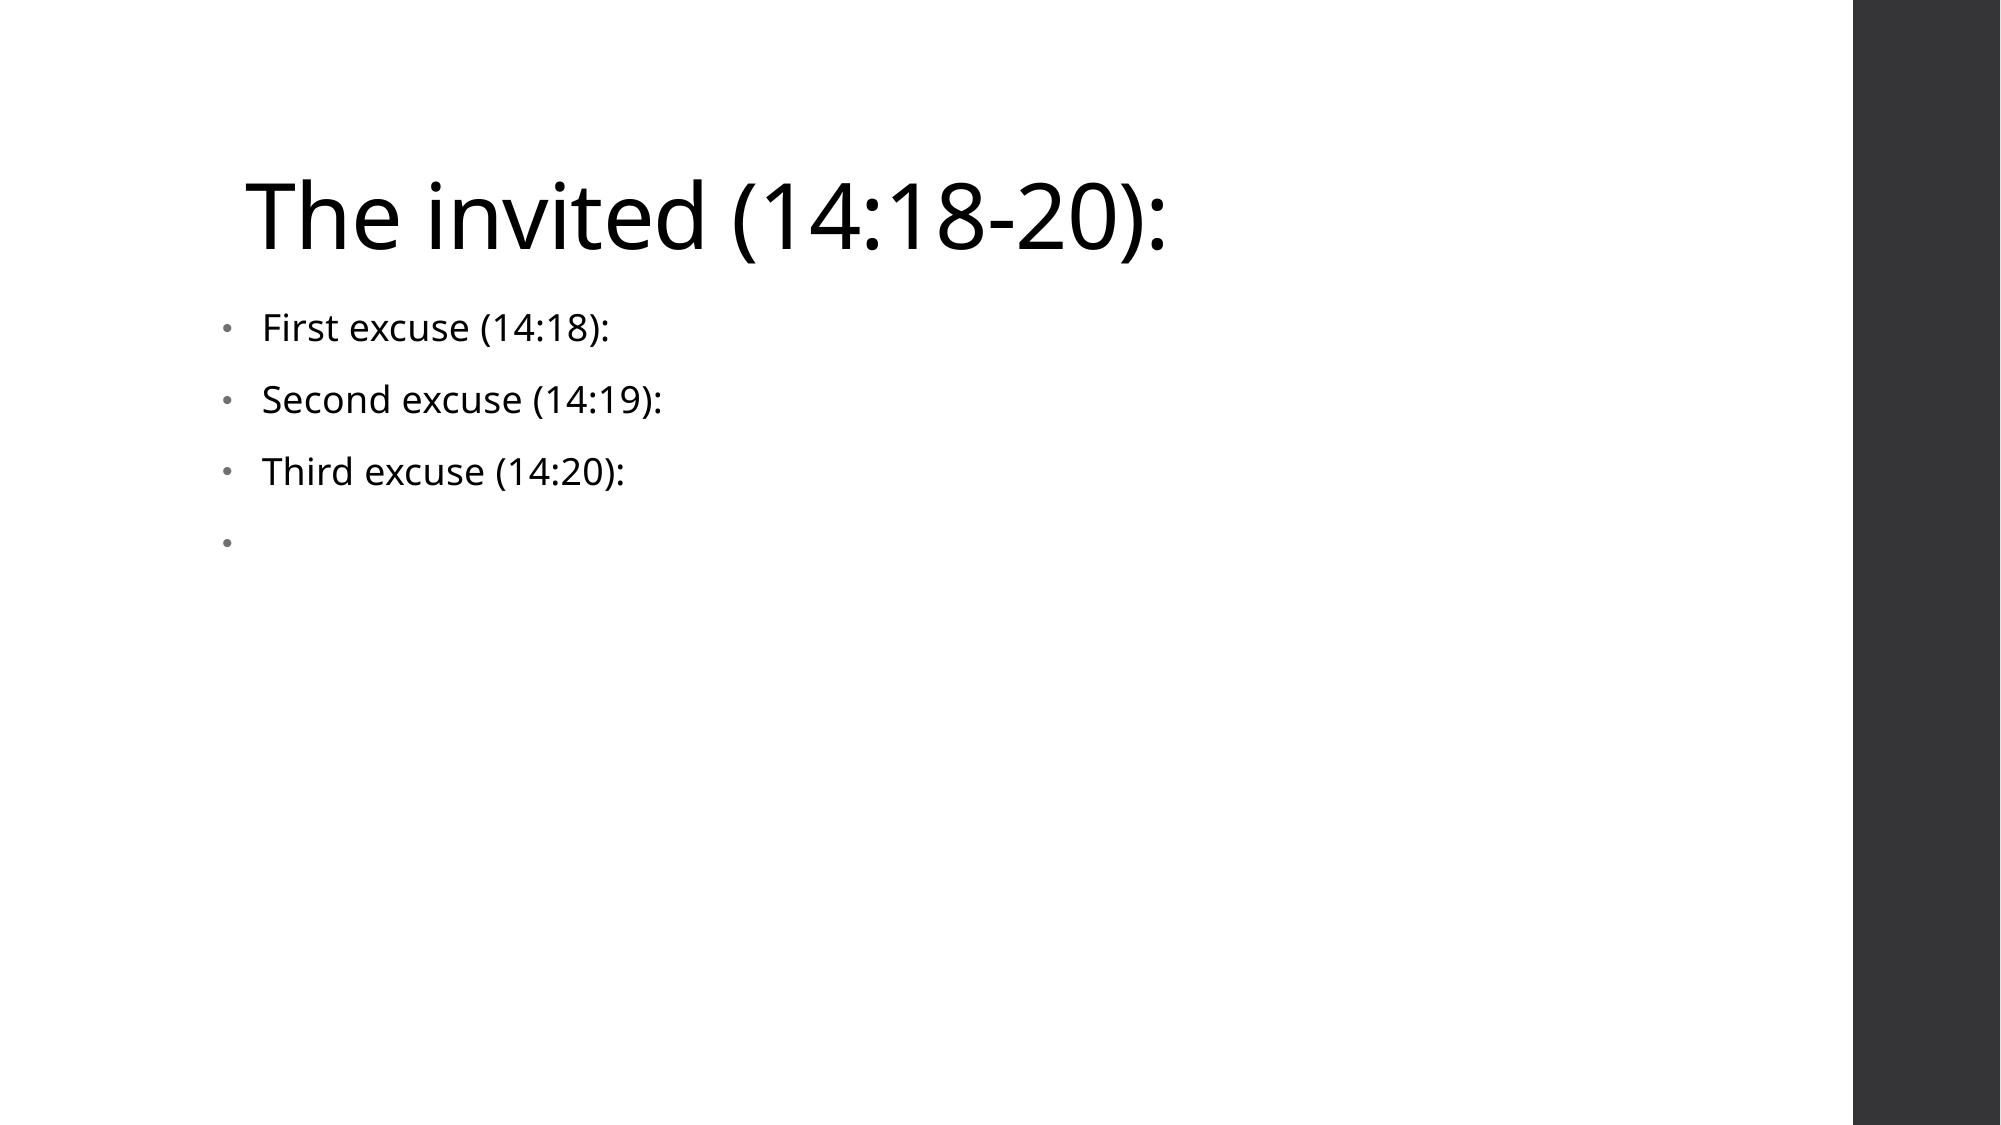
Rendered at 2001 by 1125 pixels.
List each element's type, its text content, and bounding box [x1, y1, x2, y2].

title The invited (14:18-20): [206, 60, 1797, 278]
list First excuse (14:18): Second excuse (14:19): Third excuse (14:20): [206, 299, 1617, 1014]
